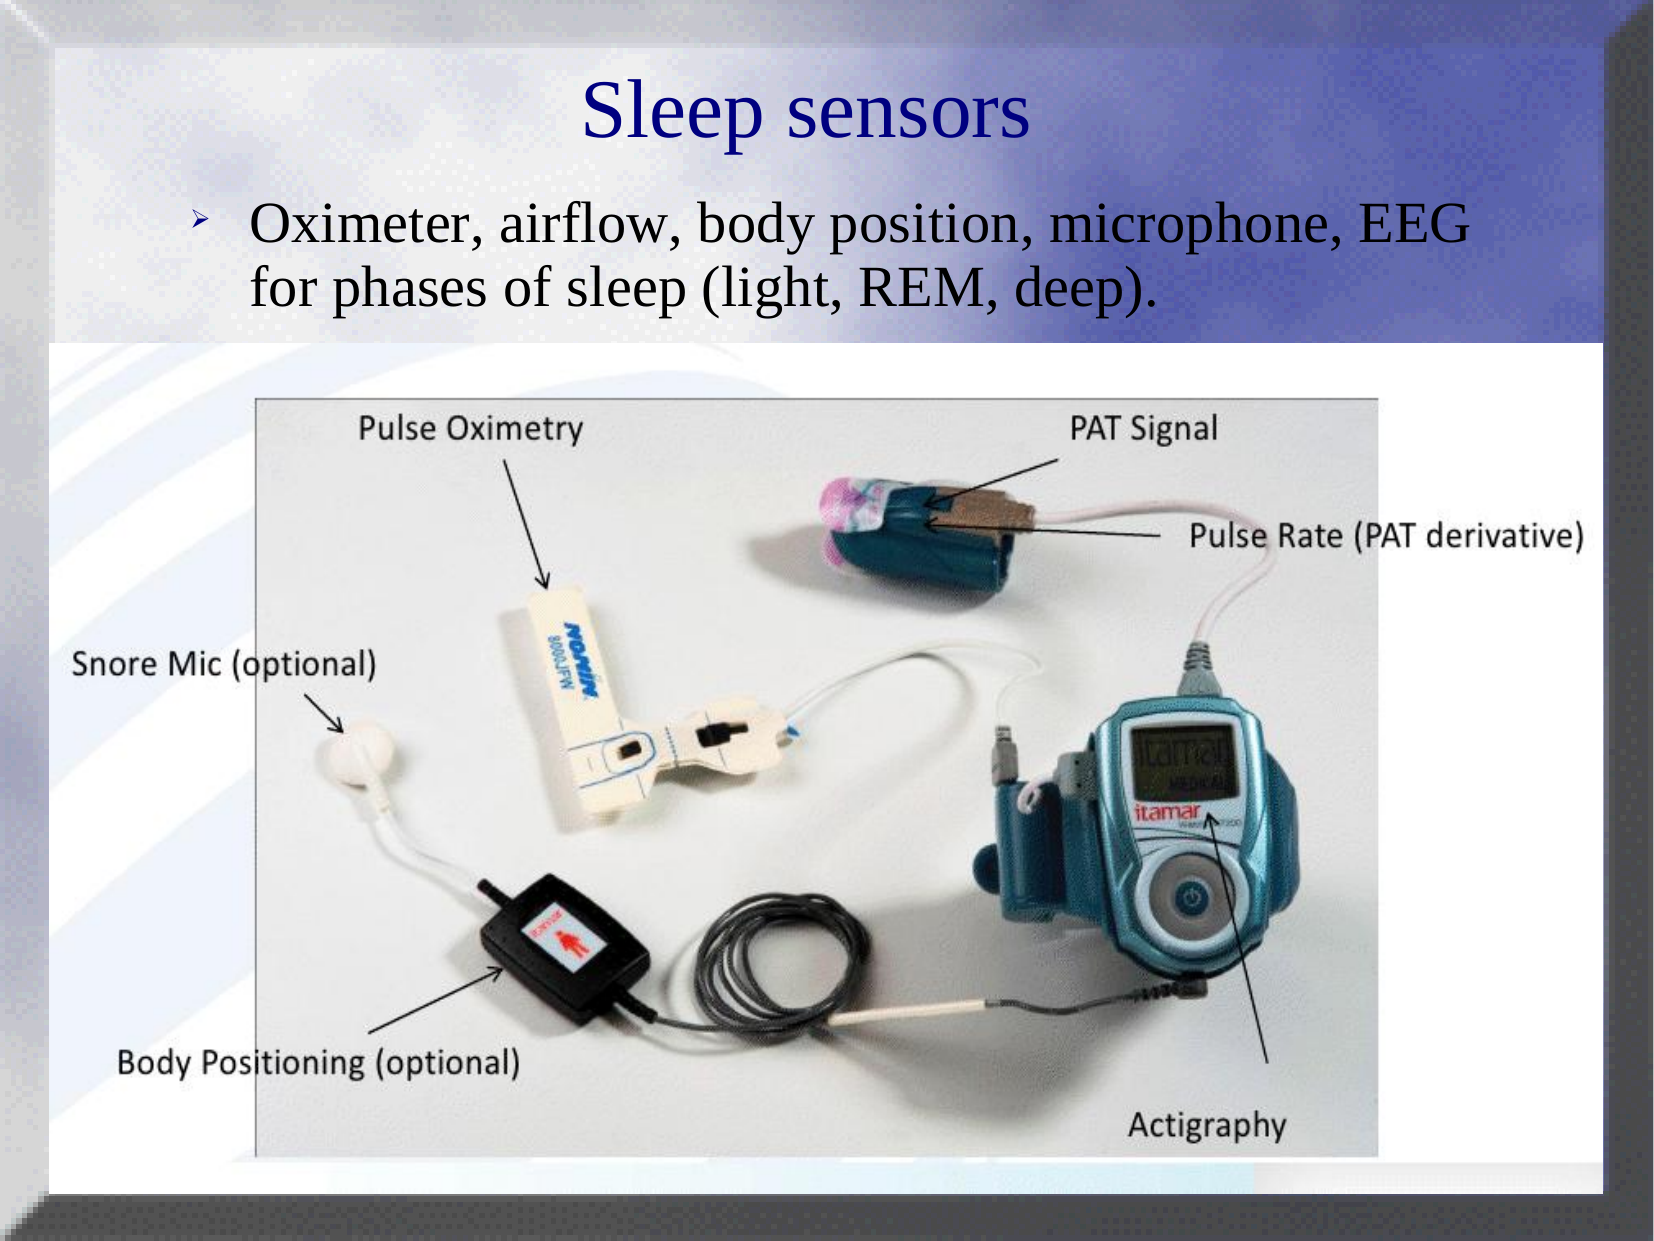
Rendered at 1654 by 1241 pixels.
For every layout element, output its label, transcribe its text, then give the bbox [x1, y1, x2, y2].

list Oximeter, airflow, body position, microphone, EEG for phases of sleep (light, REM, deep). [190, 190, 1491, 320]
picture [0, 0, 1654, 1241]
title Sleep sensors [187, 55, 1426, 163]
